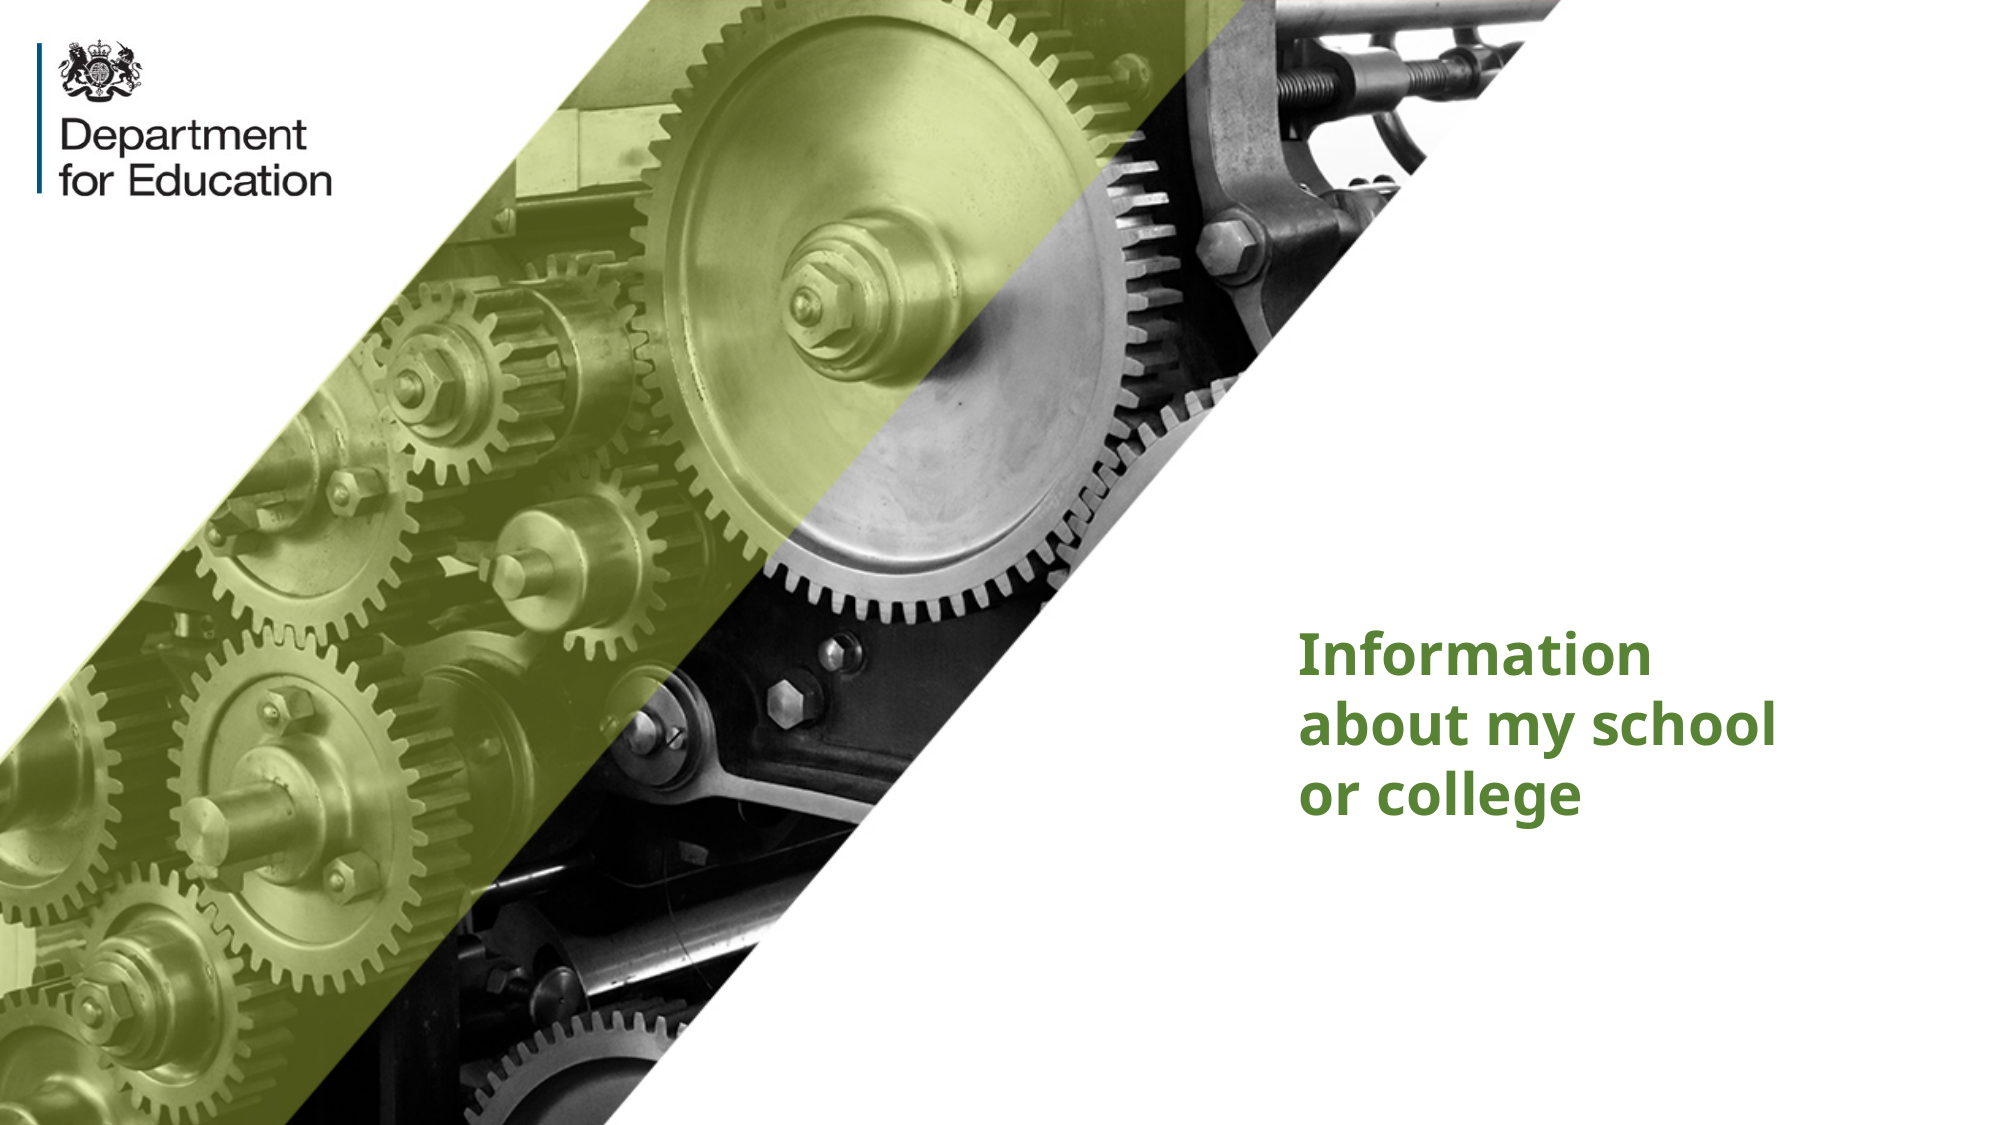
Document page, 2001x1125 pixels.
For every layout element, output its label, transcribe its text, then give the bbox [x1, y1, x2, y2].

picture [37, 30, 351, 256]
title Information about my school or college [1283, 609, 1829, 1012]
